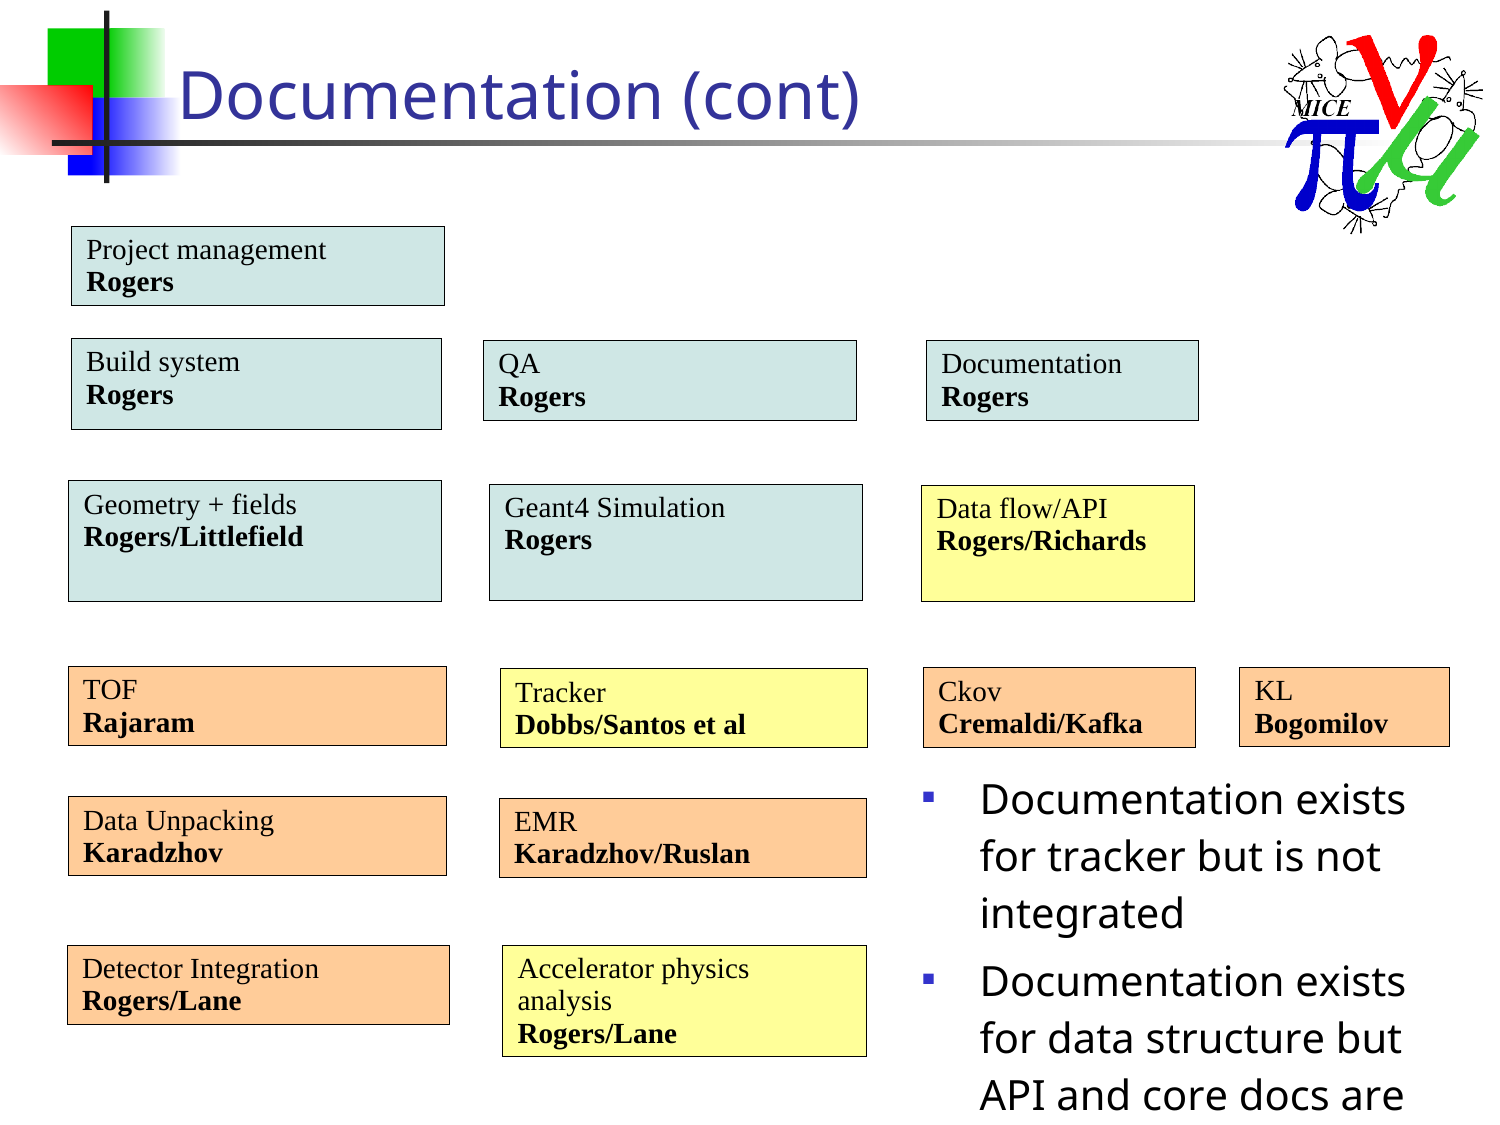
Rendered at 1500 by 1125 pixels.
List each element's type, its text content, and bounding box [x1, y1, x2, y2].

text_box Accelerator physics analysis Rogers/Lane [502, 945, 867, 1057]
title Documentation (cont) [162, 0, 1441, 188]
text_box KL Bogomilov [1239, 667, 1450, 747]
text_box Detector Integration Rogers/Lane [67, 945, 450, 1025]
text_box Tracker Dobbs/Santos et al [500, 668, 868, 748]
list Documentation exists for tracker but is not integrated Documentation exists for data structure but API and core docs are missing [908, 762, 1477, 1125]
text_box Geant4 Simulation Rogers [489, 484, 863, 601]
text_box TOF Rajaram [68, 666, 447, 746]
text_box Project management Rogers [71, 226, 445, 306]
text_box Data Unpacking Karadzhov [68, 796, 447, 876]
text_box EMR Karadzhov/Ruslan [499, 798, 867, 878]
text_box Ckov Cremaldi/Kafka [923, 667, 1196, 748]
picture [1264, 5, 1500, 251]
text_box Build system Rogers [71, 338, 442, 430]
text_box Documentation Rogers [926, 340, 1199, 421]
text_box QA Rogers [483, 340, 857, 421]
text_box Geometry + fields Rogers/Littlefield [68, 480, 442, 602]
text_box Data flow/API Rogers/Richards [921, 485, 1195, 602]
